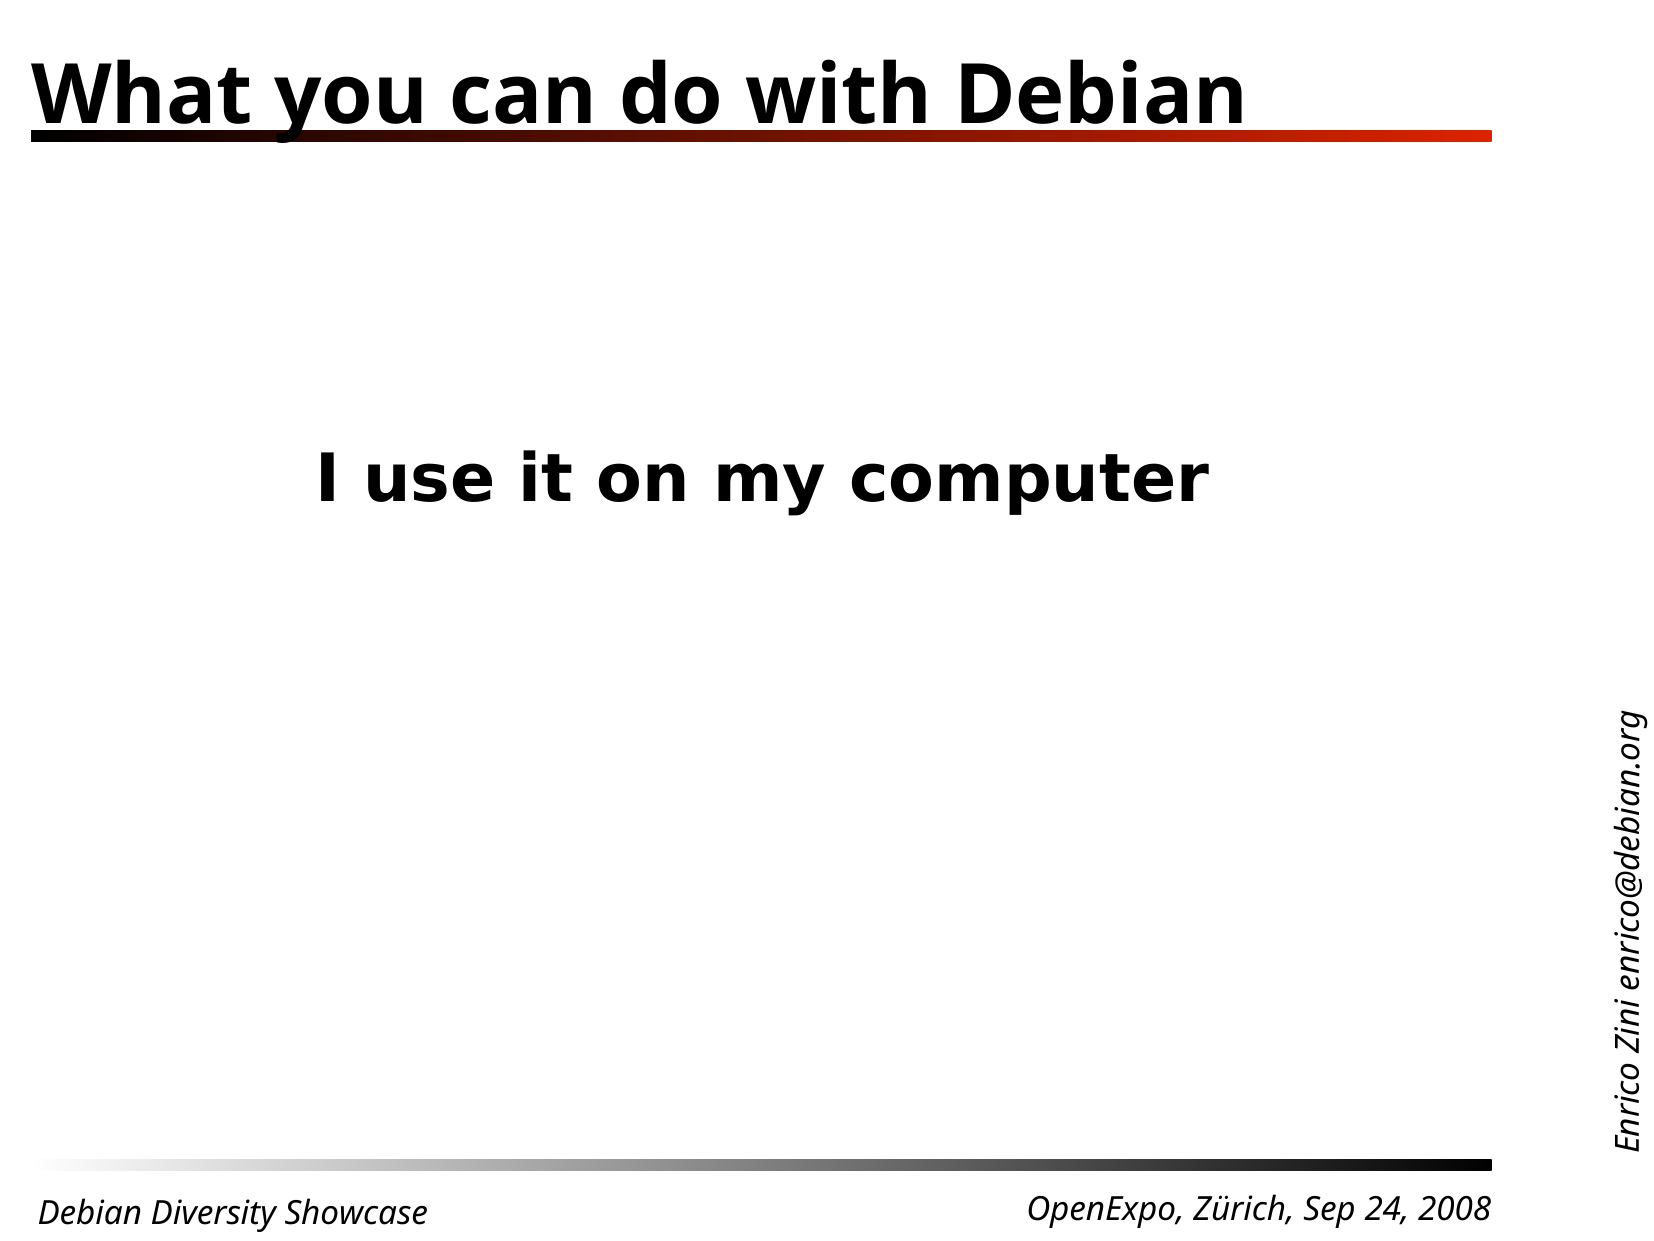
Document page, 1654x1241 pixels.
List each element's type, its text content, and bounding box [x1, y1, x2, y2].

text_box What you can do with Debian [31, 34, 1438, 168]
text_box I use it on my computer [30, 439, 1495, 518]
